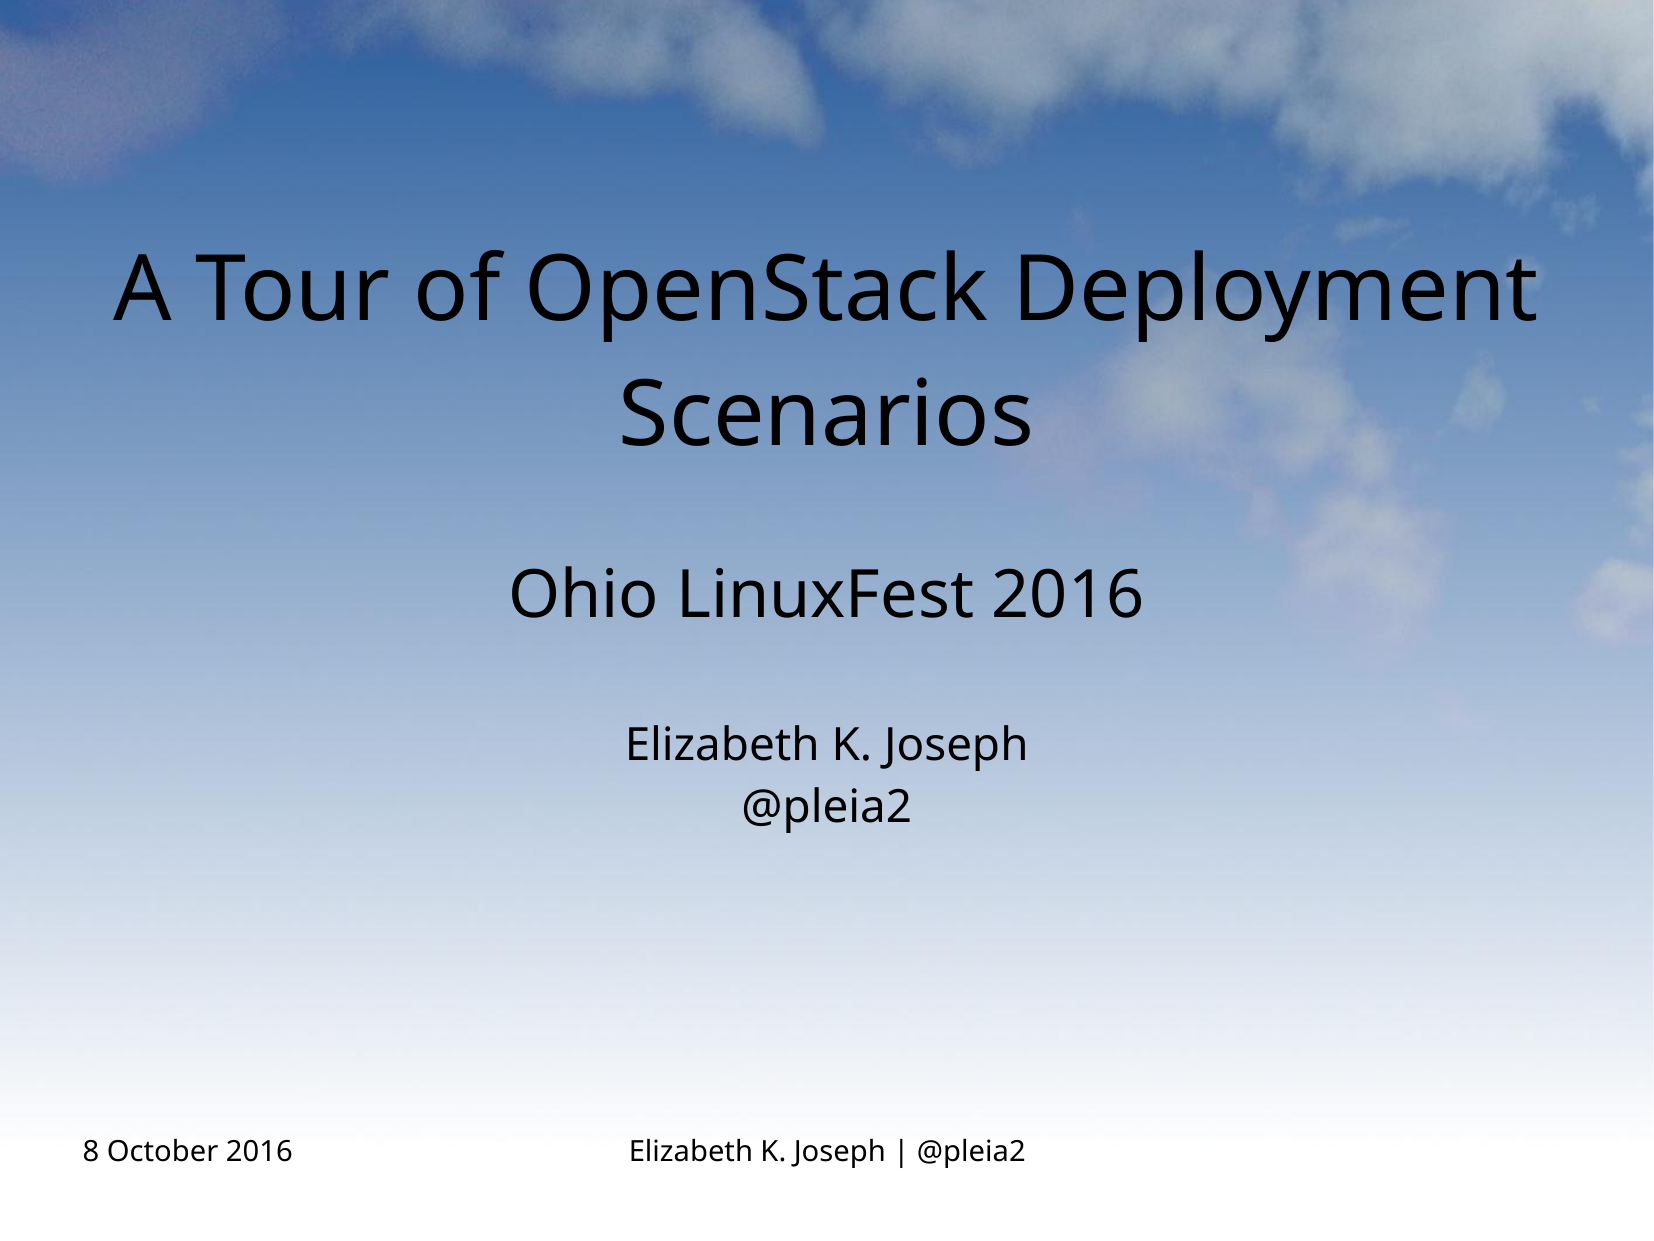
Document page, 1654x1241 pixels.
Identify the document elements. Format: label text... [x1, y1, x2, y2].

subtitle A Tour of OpenStack Deployment Scenarios Ohio LinuxFest 2016 Elizabeth K. Joseph @pleia2 [82, 49, 1571, 1010]
picture [0, 0, 1654, 1241]
